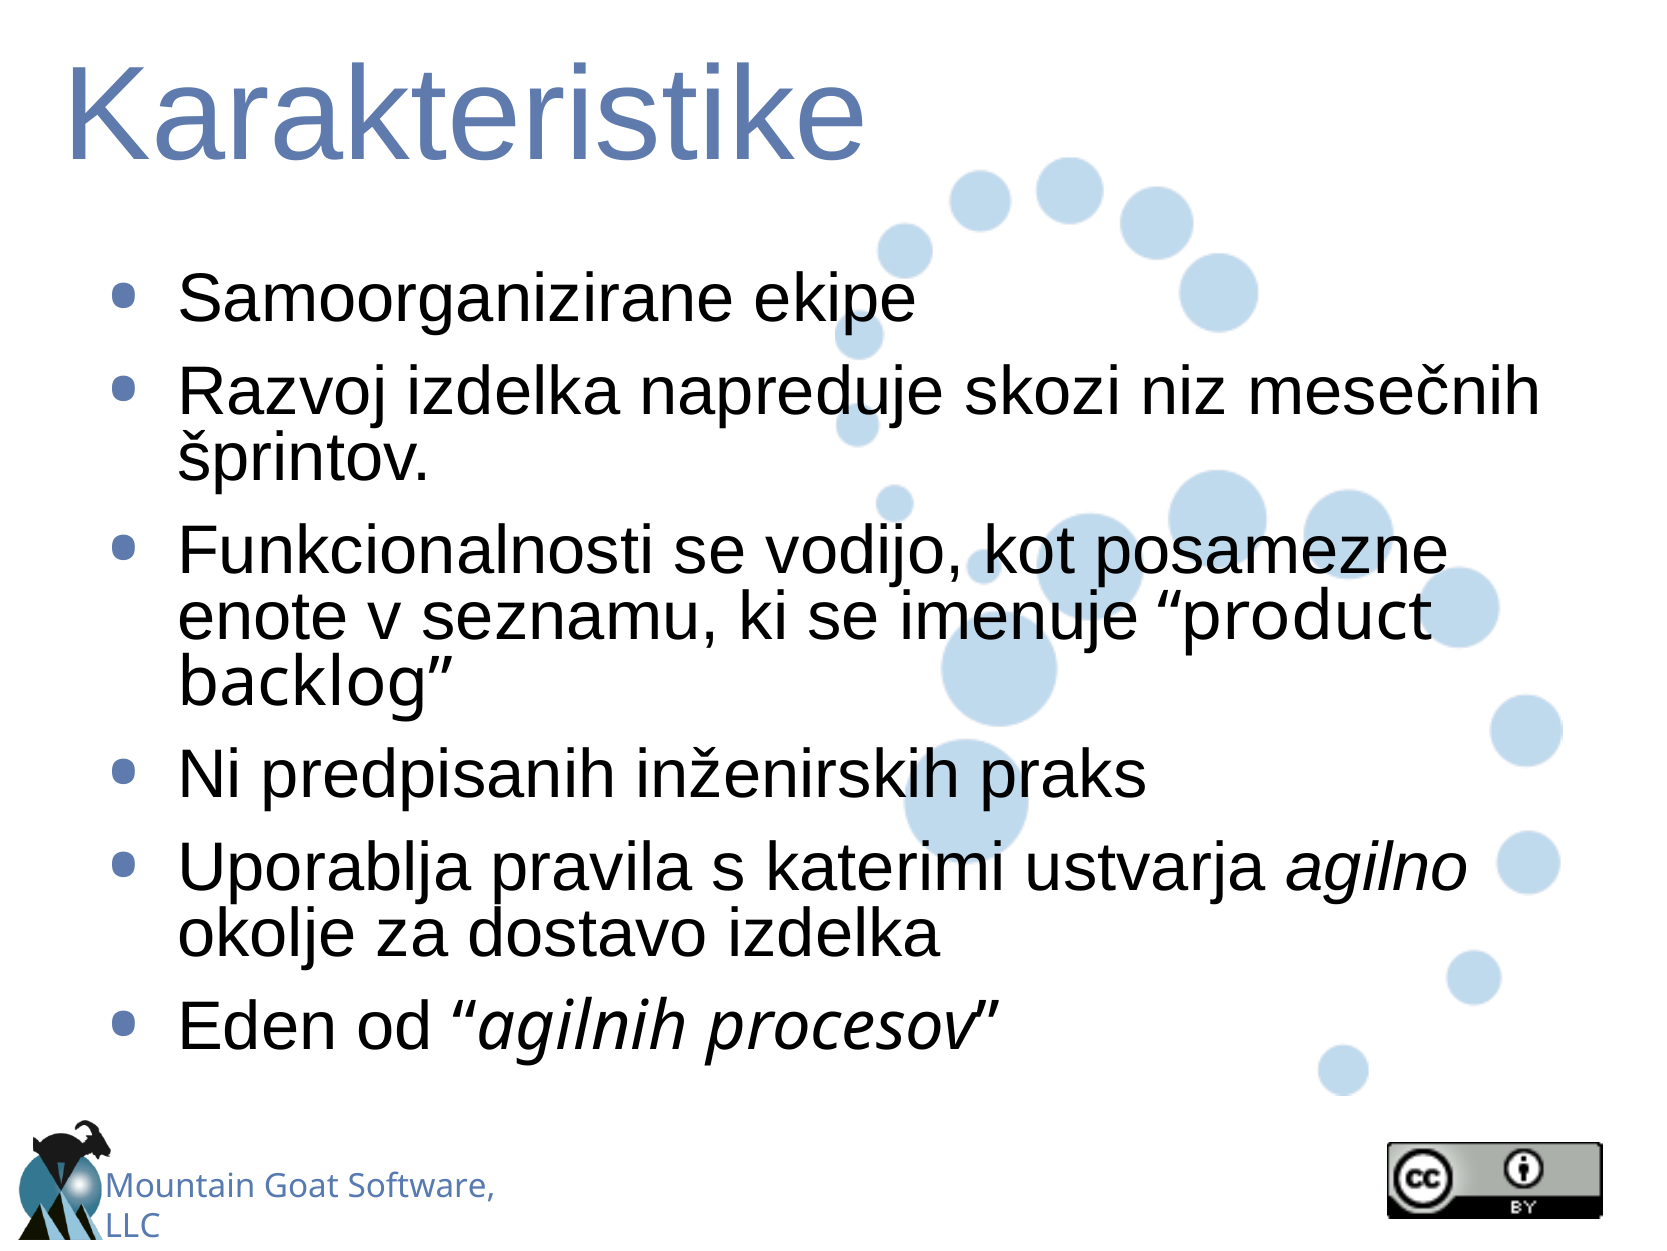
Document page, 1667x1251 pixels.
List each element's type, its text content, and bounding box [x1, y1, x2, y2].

picture [18, 1120, 111, 1240]
title Karakteristike [56, 18, 1609, 194]
picture [835, 194, 1563, 262]
list Samoorganizirane ekipe Razvoj izdelka napreduje skozi niz mesečnih šprintov. Funkcionalnosti se vodijo, kot posamezne enote v seznamu, ki se imenuje “product backlog” Ni predpisanih inženirskih praks Uporablja pravila s katerimi ustvarja agilno okolje za dostavo izdelka Eden od “agilnih procesov” [56, 262, 1609, 1235]
